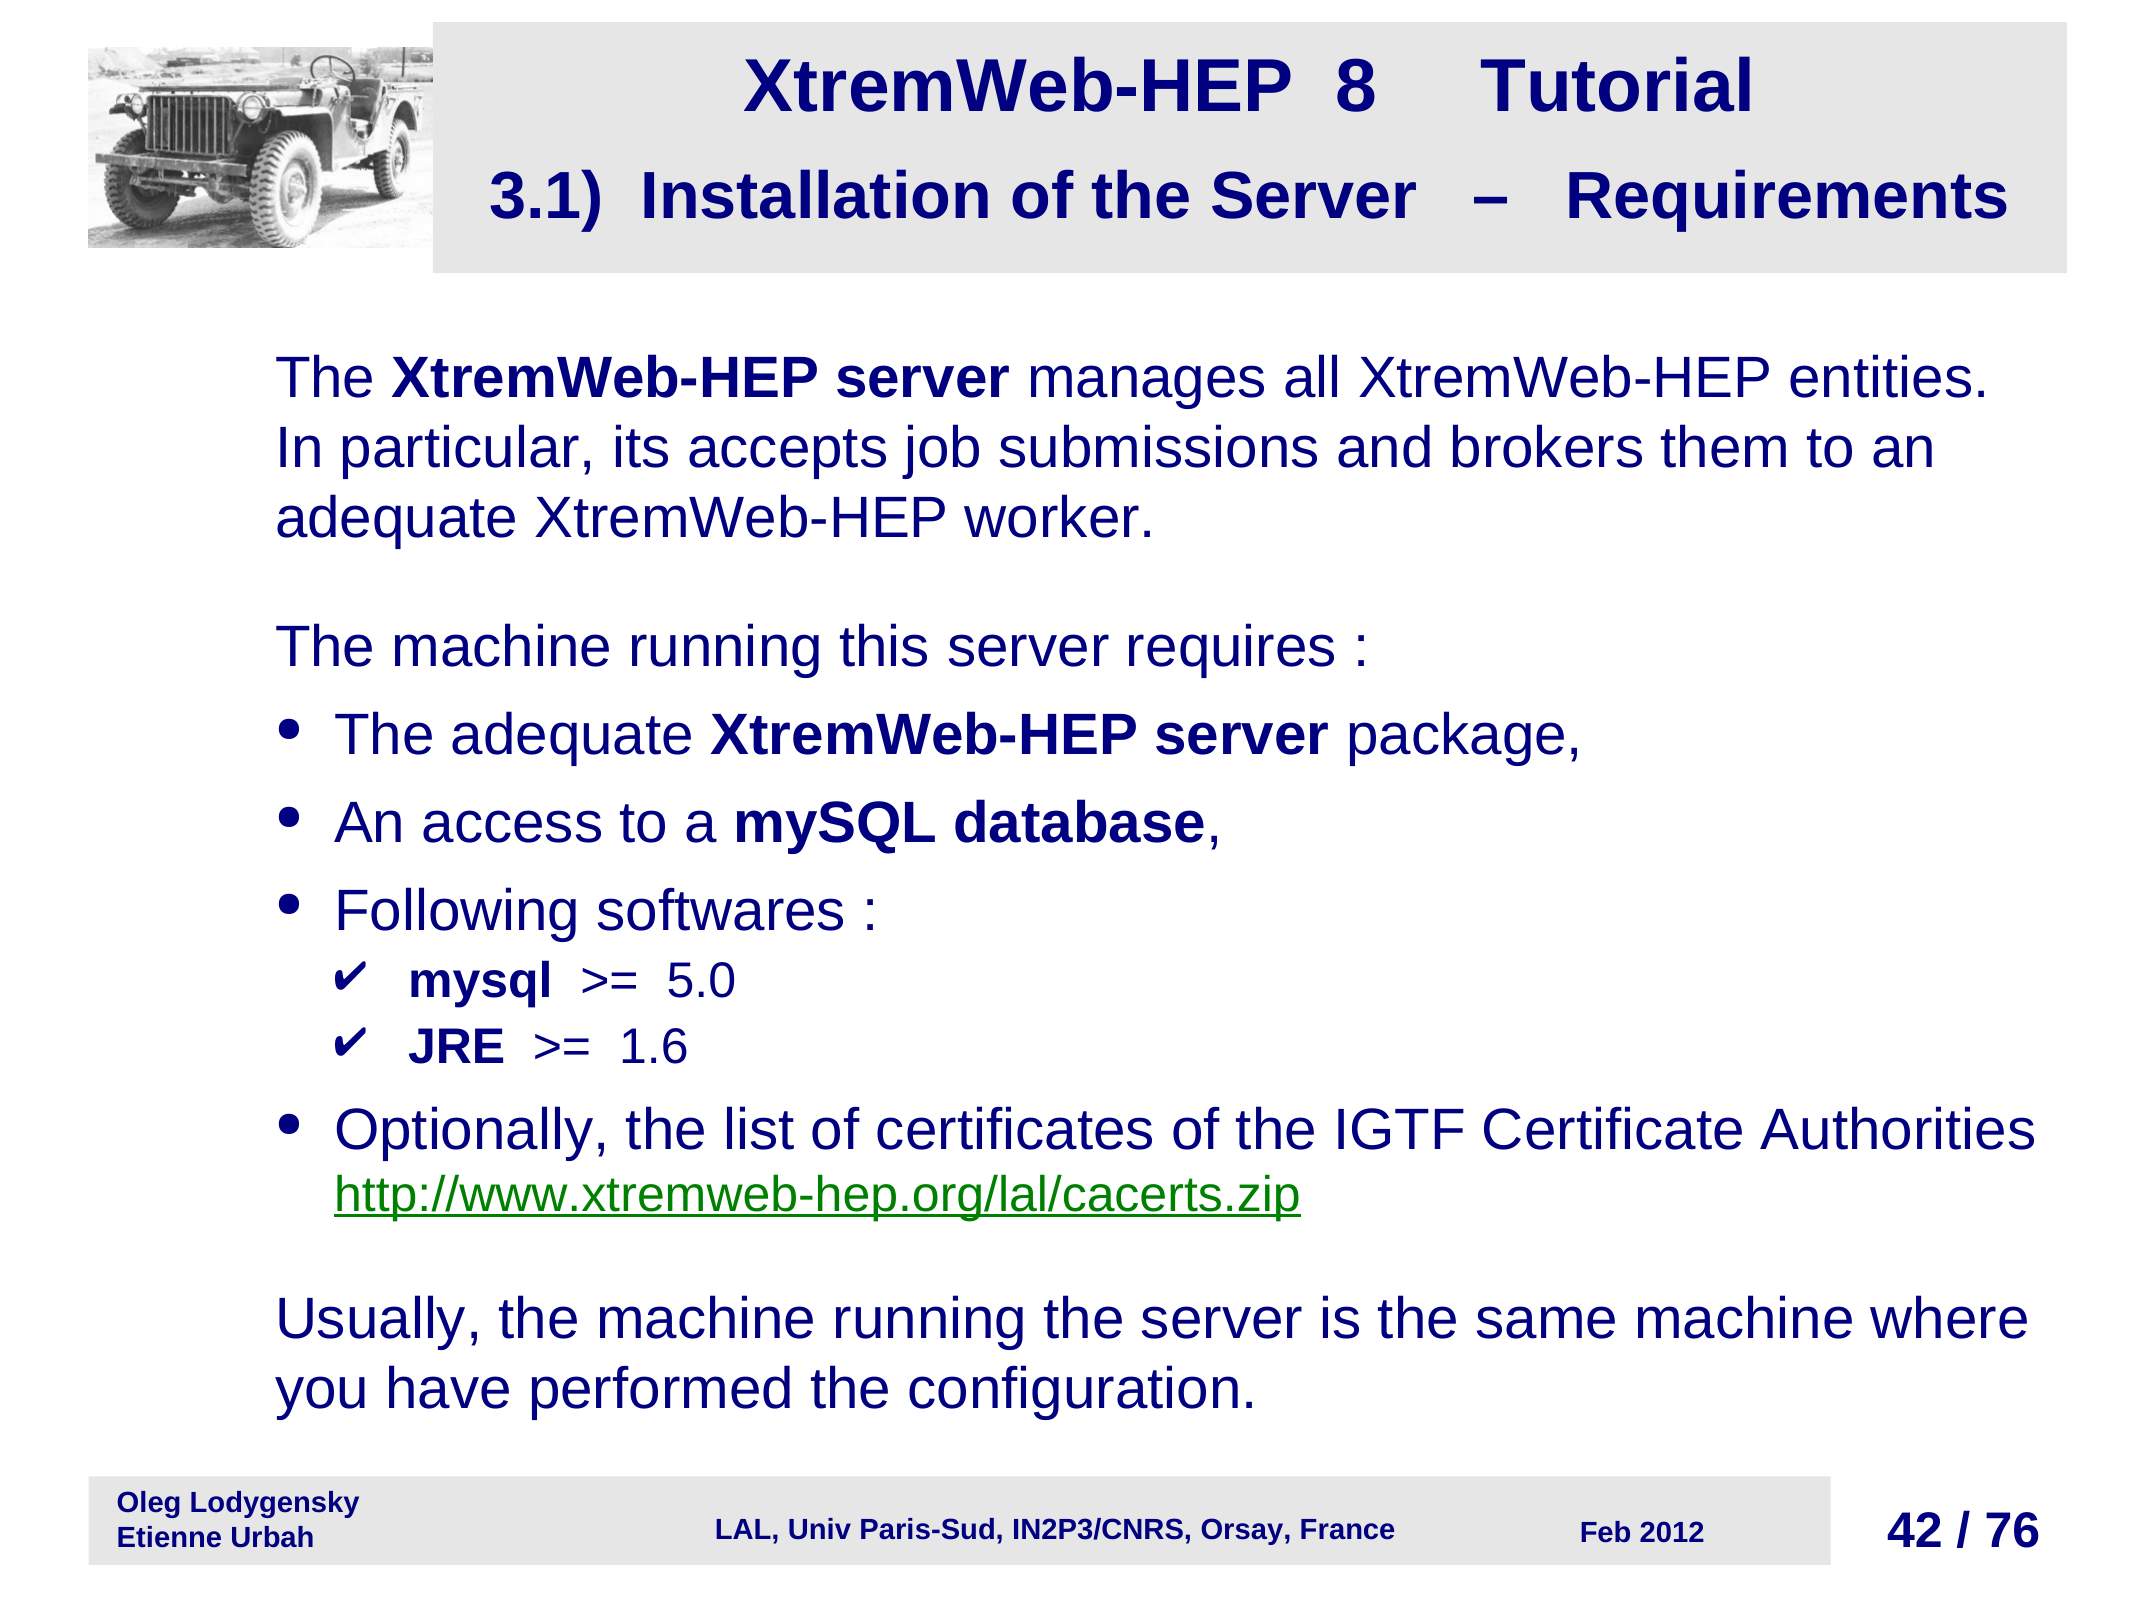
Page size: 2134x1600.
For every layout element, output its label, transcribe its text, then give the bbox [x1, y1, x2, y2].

title 3.1) Installation of the Server – Requirements [442, 118, 2067, 266]
picture [88, 47, 433, 248]
text_box The XtremWeb-HEP server manages all XtremWeb-HEP entities. In particular, its accepts job submissions and brokers them to an adequate XtremWeb-HEP worker. The machine running this server requires : The adequate XtremWeb-HEP server package, An access to a mySQL database, Following softwares : mysql >= 5.0 JRE >= 1.6 Optionally, the list of certificates of the IGTF Certificate Authorities http://www.xtremweb-hep.org/lal/cacerts.zip Usually, the machine running the server is the same machine where you have performed the configuration. [265, 339, 2053, 1433]
